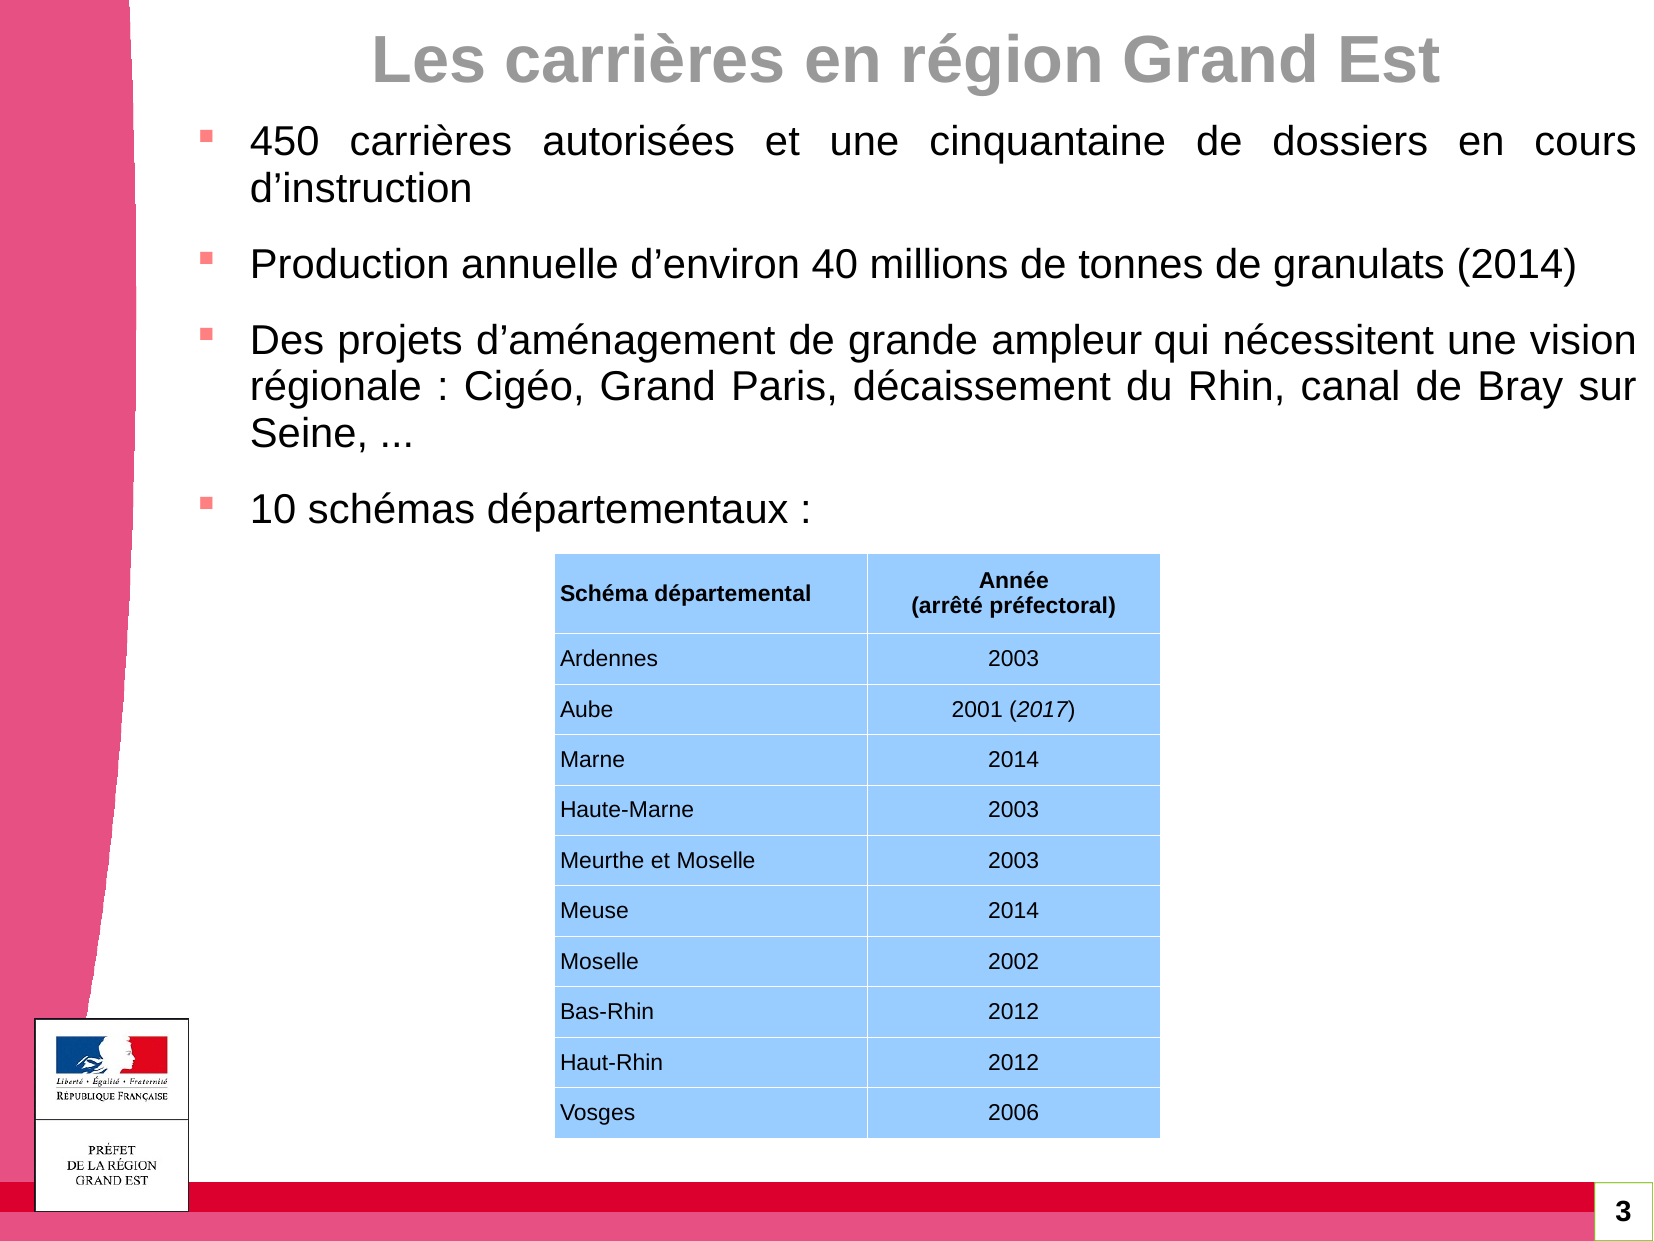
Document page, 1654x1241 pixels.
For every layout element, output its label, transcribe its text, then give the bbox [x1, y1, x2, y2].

title Les carrières en région Grand Est [189, 9, 1624, 110]
table_cell 2003 [868, 786, 1160, 835]
table_cell Marne [555, 735, 867, 785]
table_cell Moselle [555, 937, 867, 986]
table_cell 2002 [868, 937, 1160, 986]
table_cell 2006 [868, 1088, 1160, 1138]
table_header Schéma départemental [555, 554, 867, 633]
table_cell 2014 [868, 735, 1160, 785]
table_cell 2003 [868, 634, 1160, 684]
table_cell Ardennes [555, 634, 867, 684]
table_cell 2012 [868, 987, 1160, 1037]
table_cell Haute-Marne [555, 786, 867, 835]
table_header Année (arrêté préfectoral) [868, 554, 1160, 633]
table_cell 2003 [868, 836, 1160, 885]
table_cell 2012 [868, 1038, 1160, 1087]
picture [0, 0, 1653, 1241]
table_cell Haut-Rhin [555, 1038, 867, 1087]
table_cell 2001 (2017) [868, 685, 1160, 734]
table_cell Meurthe et Moselle [555, 836, 867, 885]
table_cell Bas-Rhin [555, 987, 867, 1037]
table_cell Meuse [555, 886, 867, 936]
table_cell 2014 [868, 886, 1160, 936]
list 450 carrières autorisées et une cinquantaine de dossiers en cours d’instruction Production annuelle d’environ 40 millions de tonnes de granulats (2014) Des projets d’aménagement de grande ampleur qui nécessitent une vision régionale : Cigéo, Grand Paris, décaissement du Rhin, canal de Bray sur Seine, ... 10 schémas départementaux : [179, 117, 1638, 559]
table_cell Vosges [555, 1088, 867, 1138]
table_cell Aube [555, 685, 867, 734]
